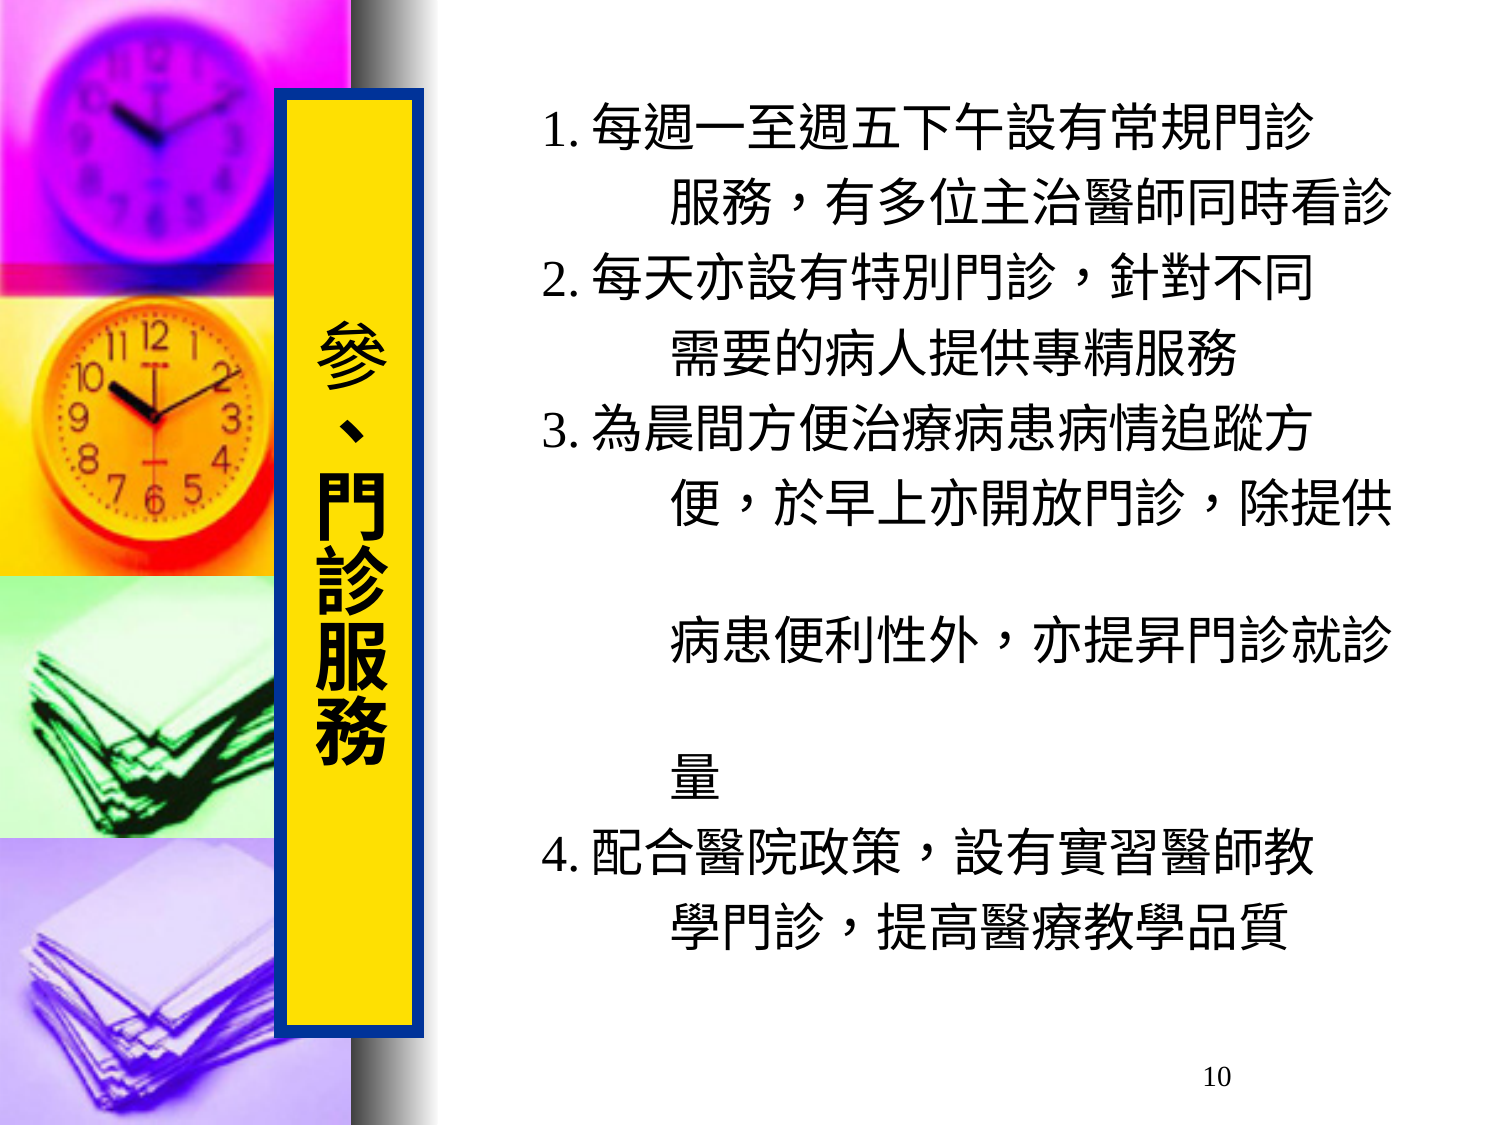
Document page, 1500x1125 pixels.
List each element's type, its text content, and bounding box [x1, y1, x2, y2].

text_box [1187, 1050, 1500, 1125]
title 參、門診服務 [280, 93, 419, 1032]
list 1.每週一至週五下午設有常規門診 服務，有多位主治醫師同時看診 2.每天亦設有特別門診，針對不同 需要的病人提供專精服務 3.為晨間方便治療病患病情追蹤方 便，於早上亦開放門診，除提供 病患便利性外，亦提昇門診就診 量 4.配合醫院政策，設有實習醫師教 學門診，提高醫療教學品質 [437, 87, 1413, 1088]
